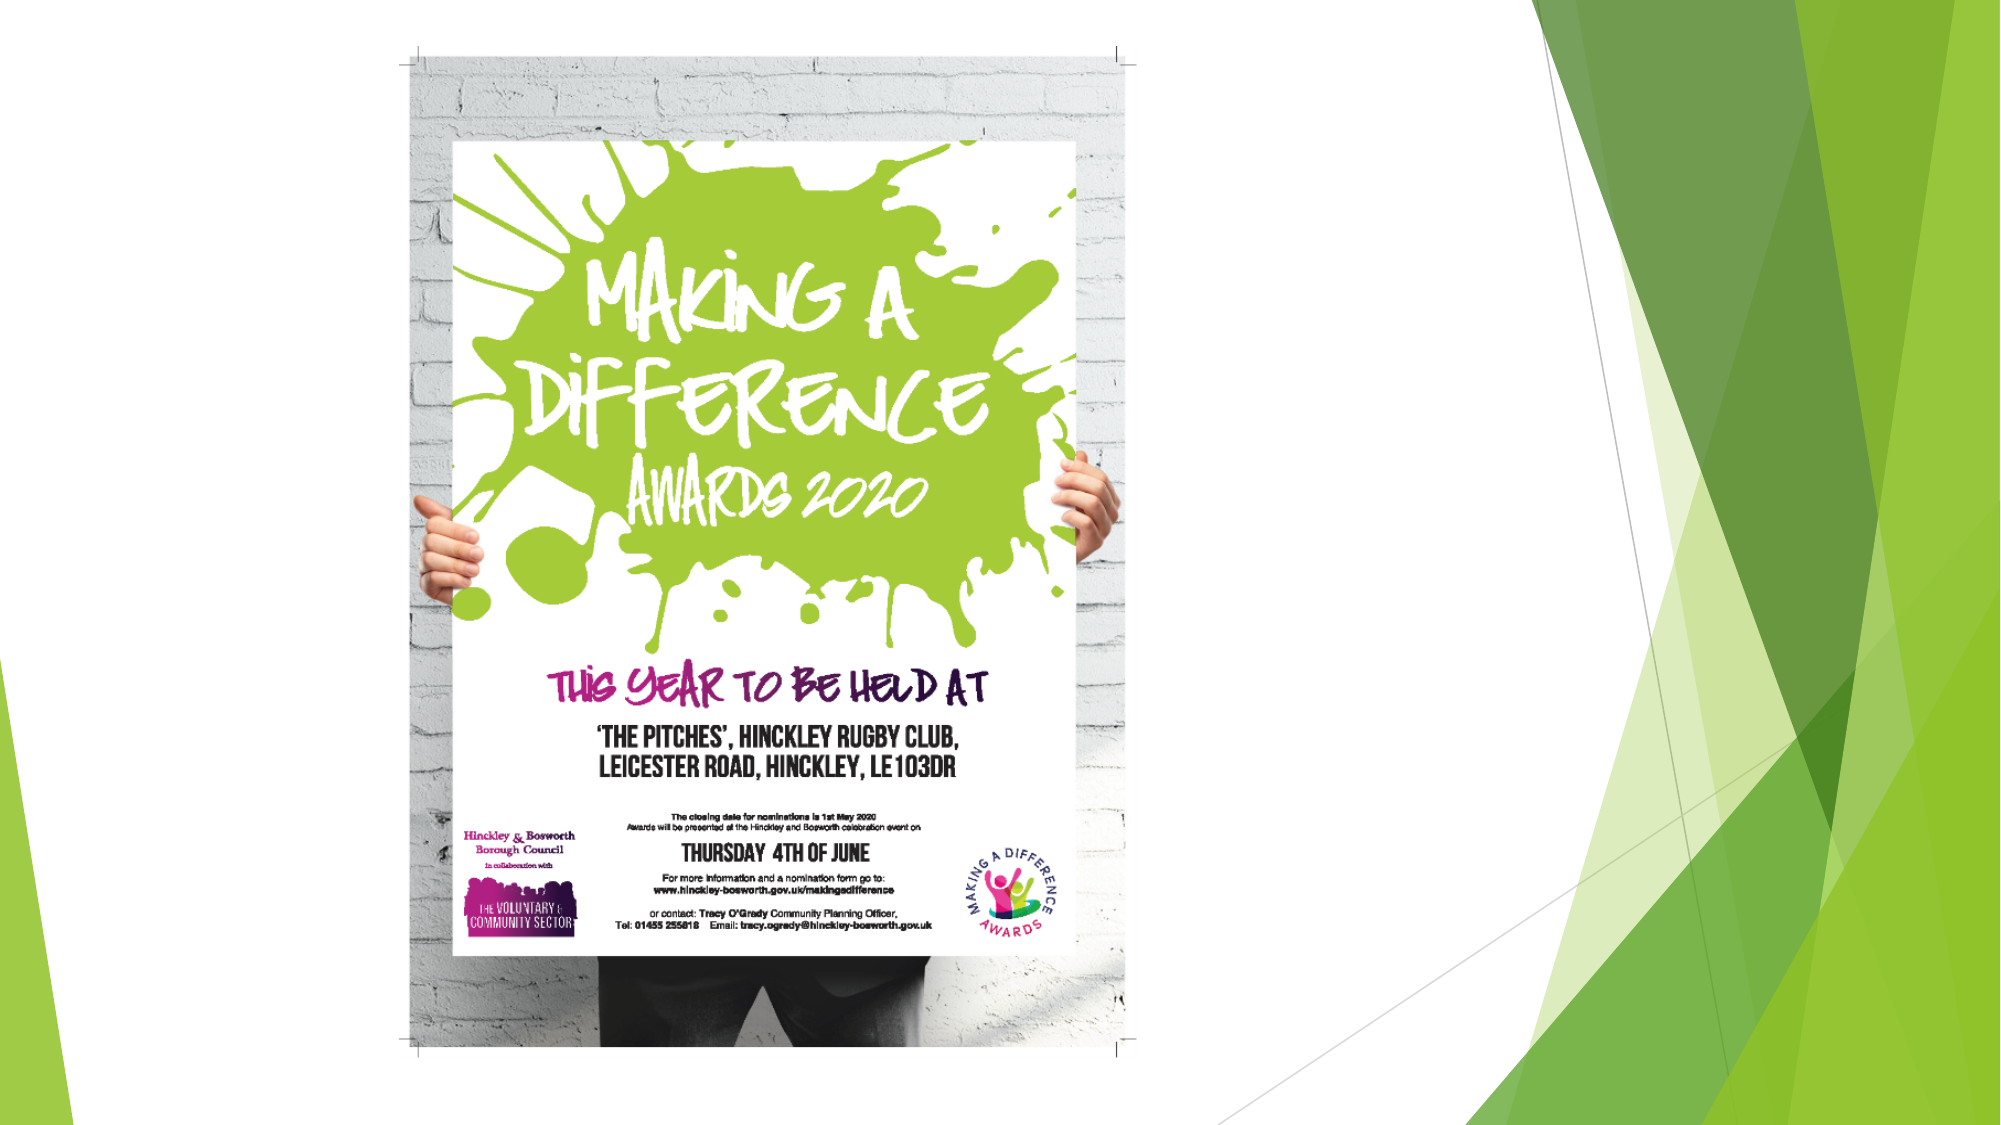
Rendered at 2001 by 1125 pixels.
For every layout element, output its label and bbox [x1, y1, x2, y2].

picture [399, 46, 1137, 1058]
